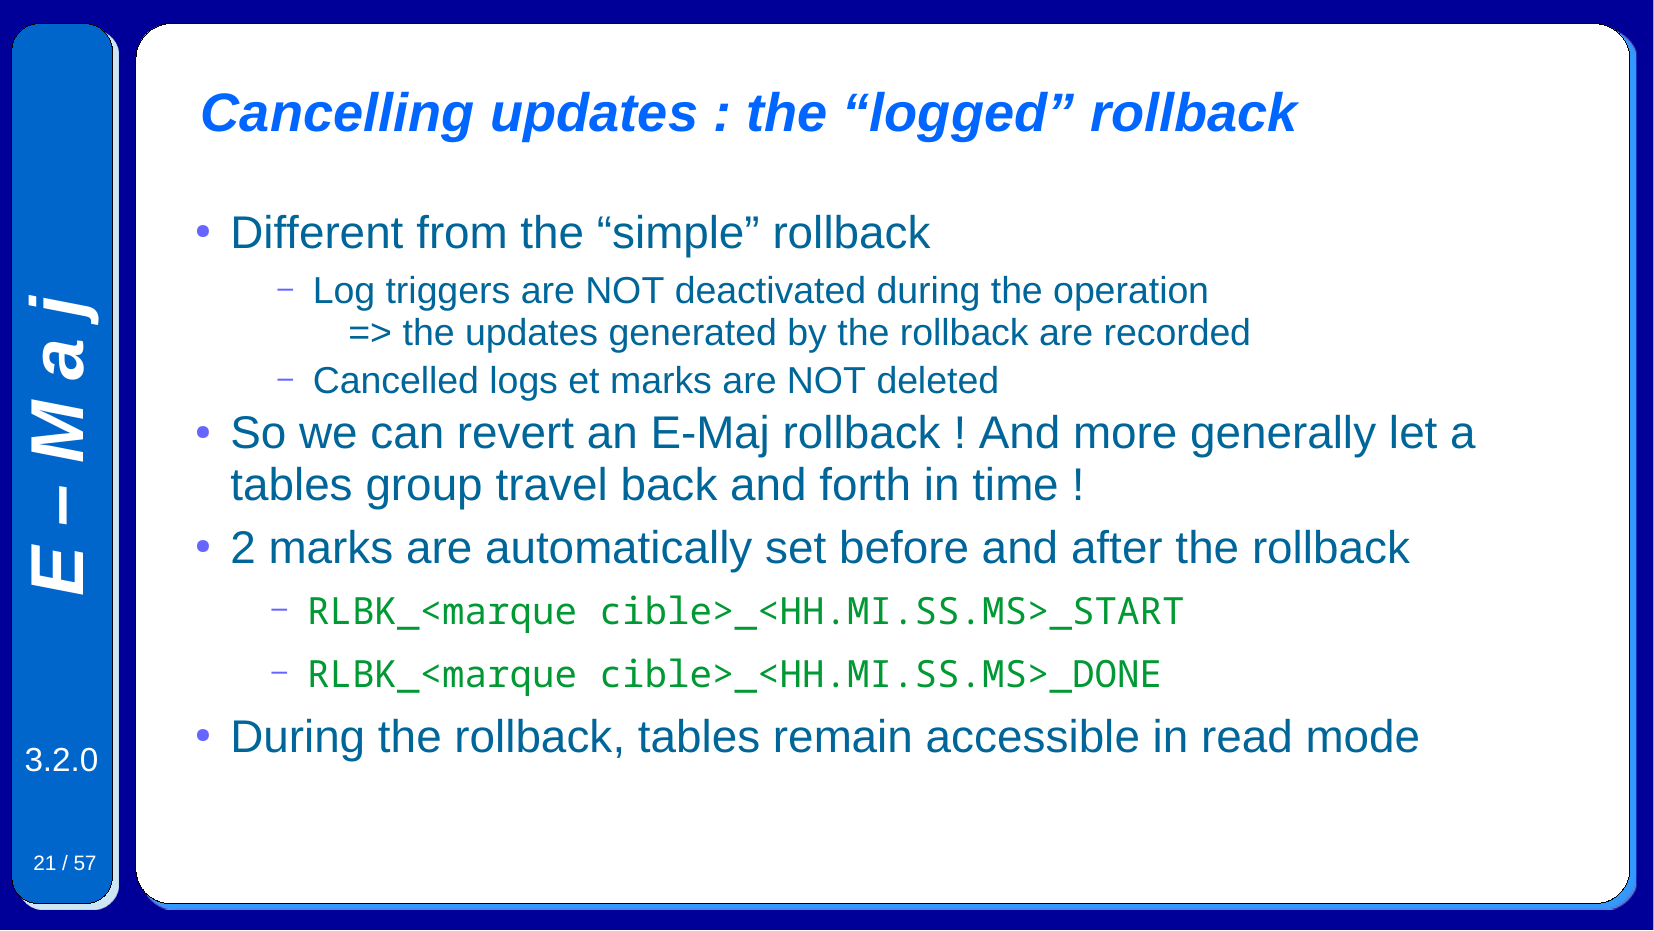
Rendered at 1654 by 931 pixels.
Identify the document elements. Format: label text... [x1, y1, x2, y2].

list Different from the “simple” rollback Log triggers are NOT deactivated during the operation => the updates generated by the rollback are recorded Cancelled logs et marks are NOT deleted So we can revert an E-Maj rollback ! And more generally let a tables group travel back and forth in time ! 2 marks are automatically set before and after the rollback RLBK_<marque cible>_<HH.MI.SS.MS>_START RLBK_<marque cible>_<HH.MI.SS.MS>_DONE During the rollback, tables remain accessible in read mode [177, 206, 1587, 827]
title Cancelling updates : the “logged” rollback [200, 34, 1575, 191]
